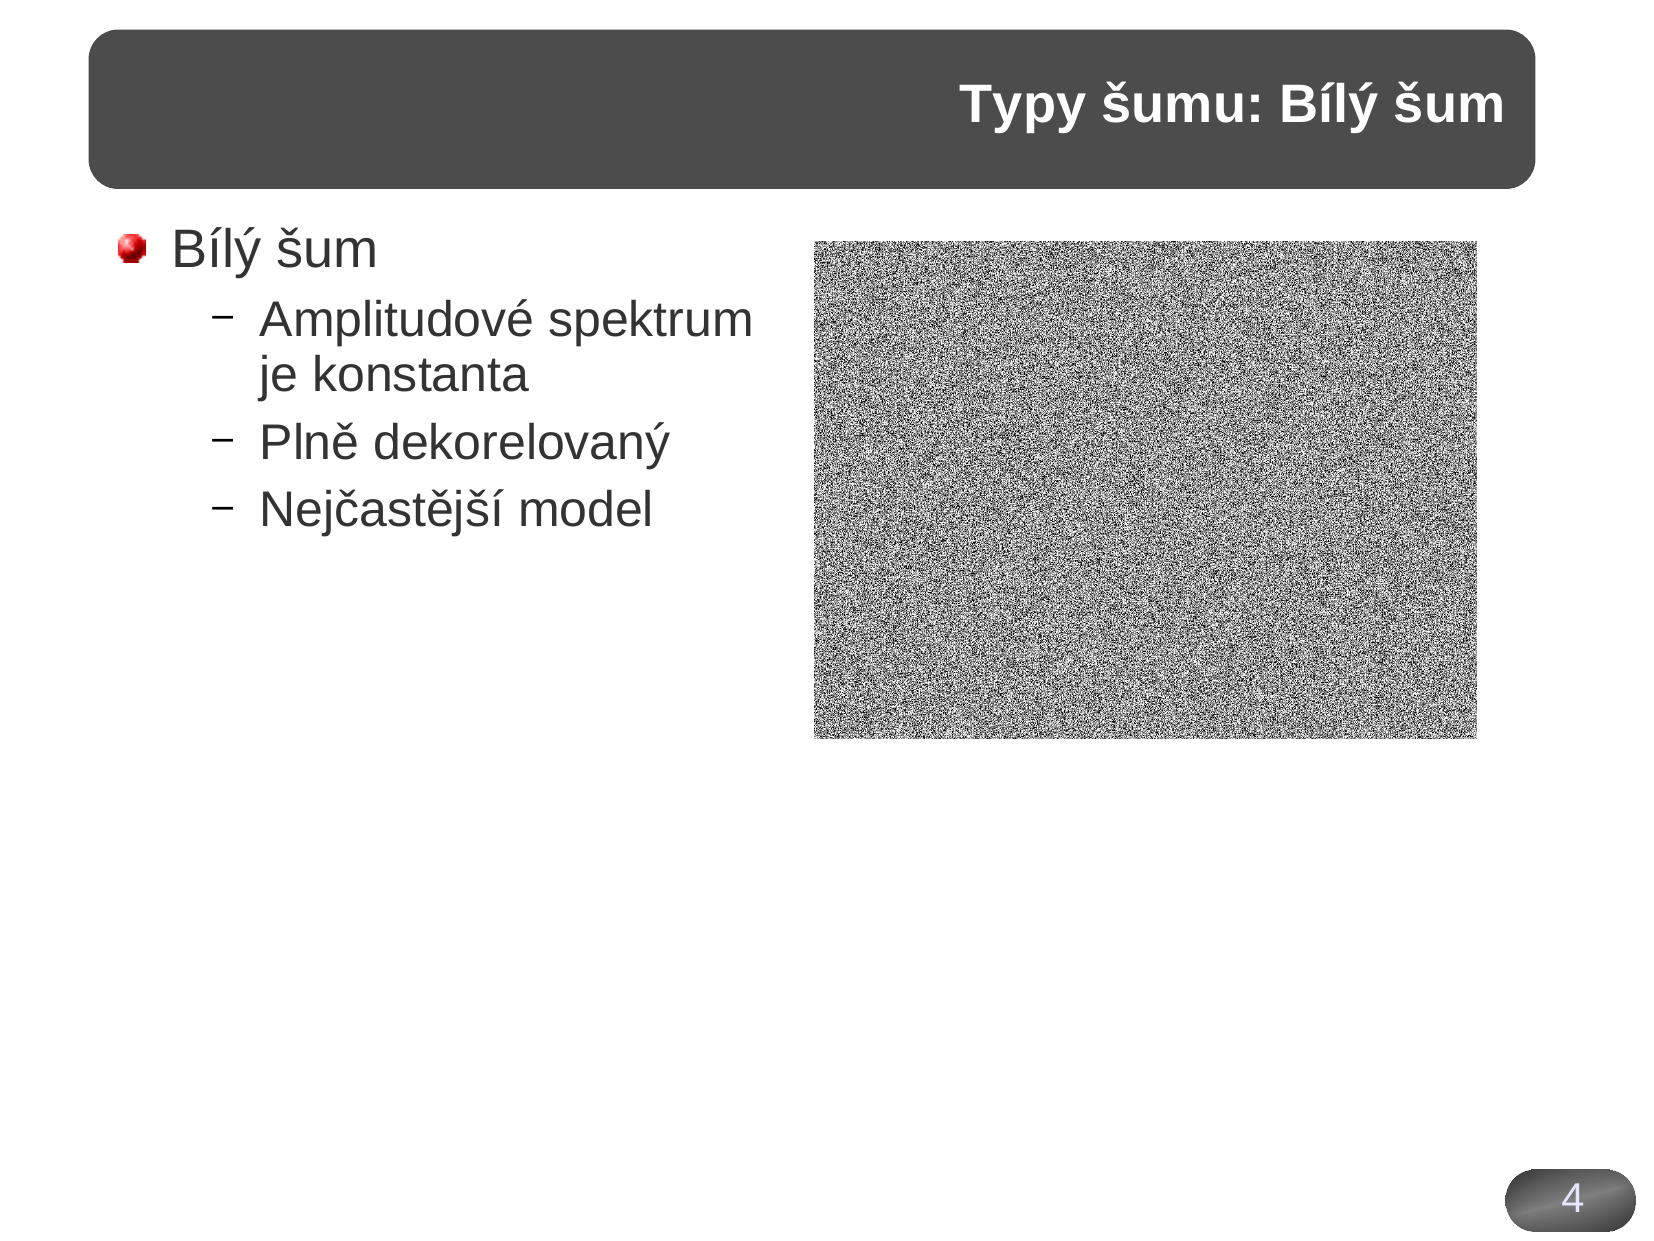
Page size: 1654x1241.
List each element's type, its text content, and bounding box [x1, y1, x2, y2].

list Bílý šum Amplitudové spektrum je konstanta Plně dekorelovaný Nejčastější model [118, 218, 781, 1164]
title Typy šumu: Bílý šum [118, 59, 1506, 148]
picture [0, 0, 1654, 1241]
